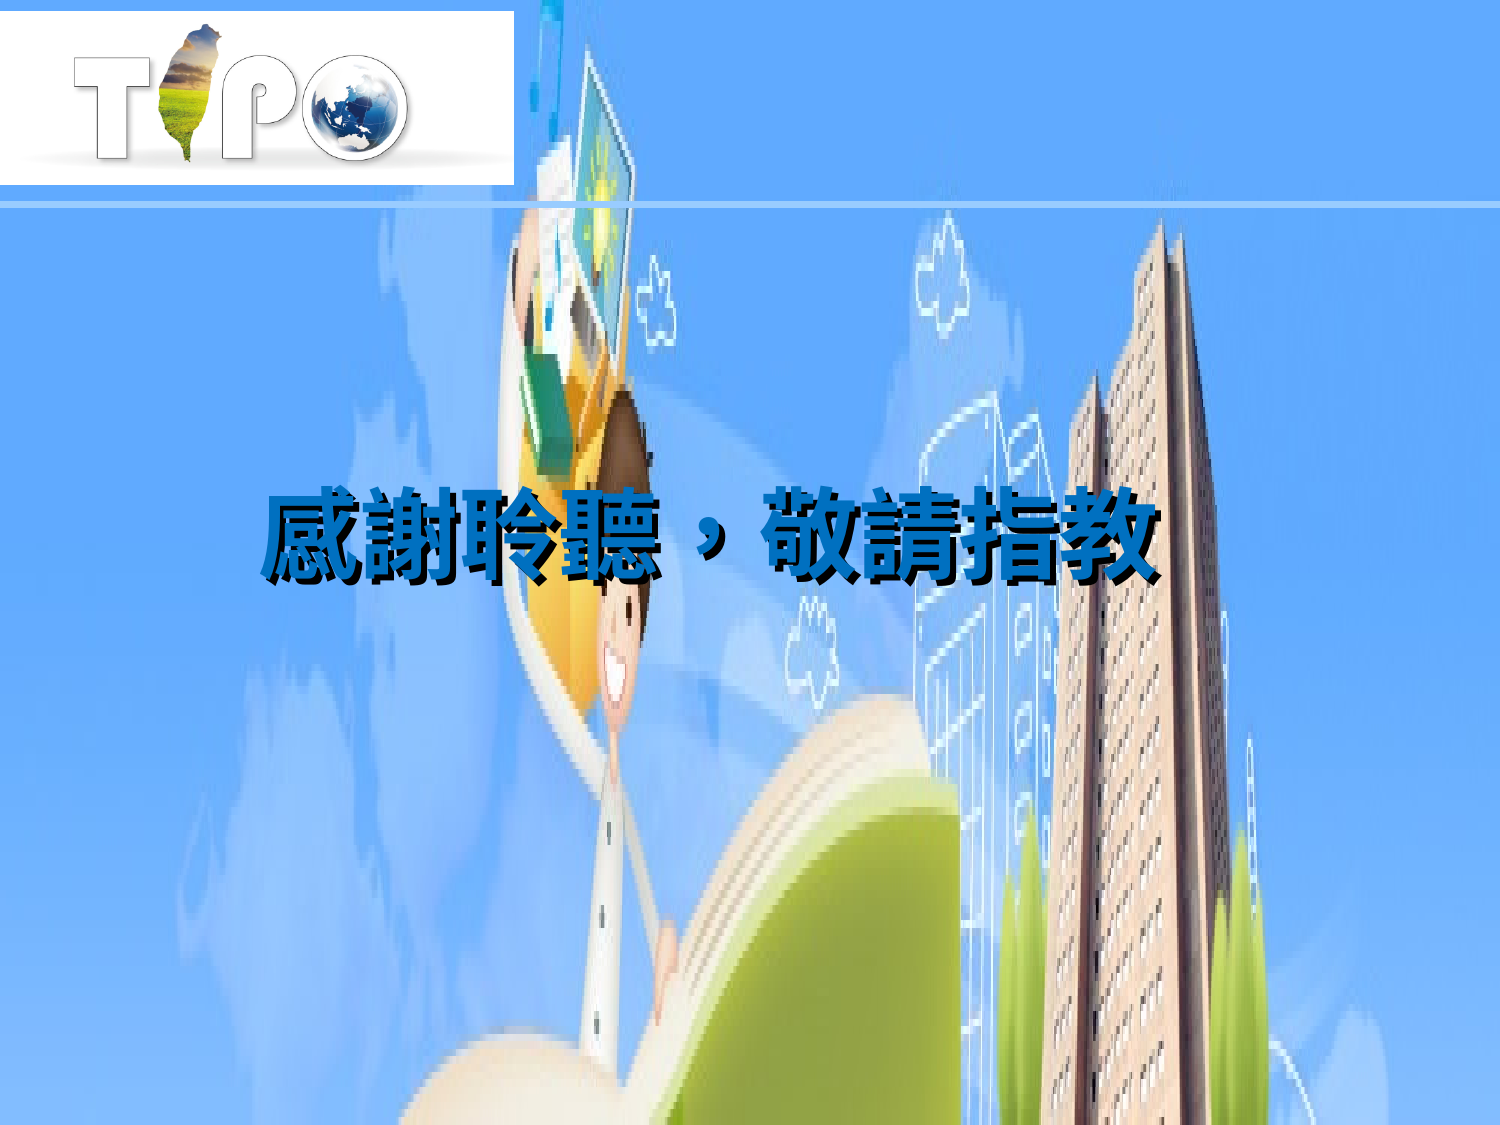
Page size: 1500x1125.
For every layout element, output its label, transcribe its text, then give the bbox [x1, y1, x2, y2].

subtitle 感謝聆聽，敬請指教 [171, 479, 1247, 646]
